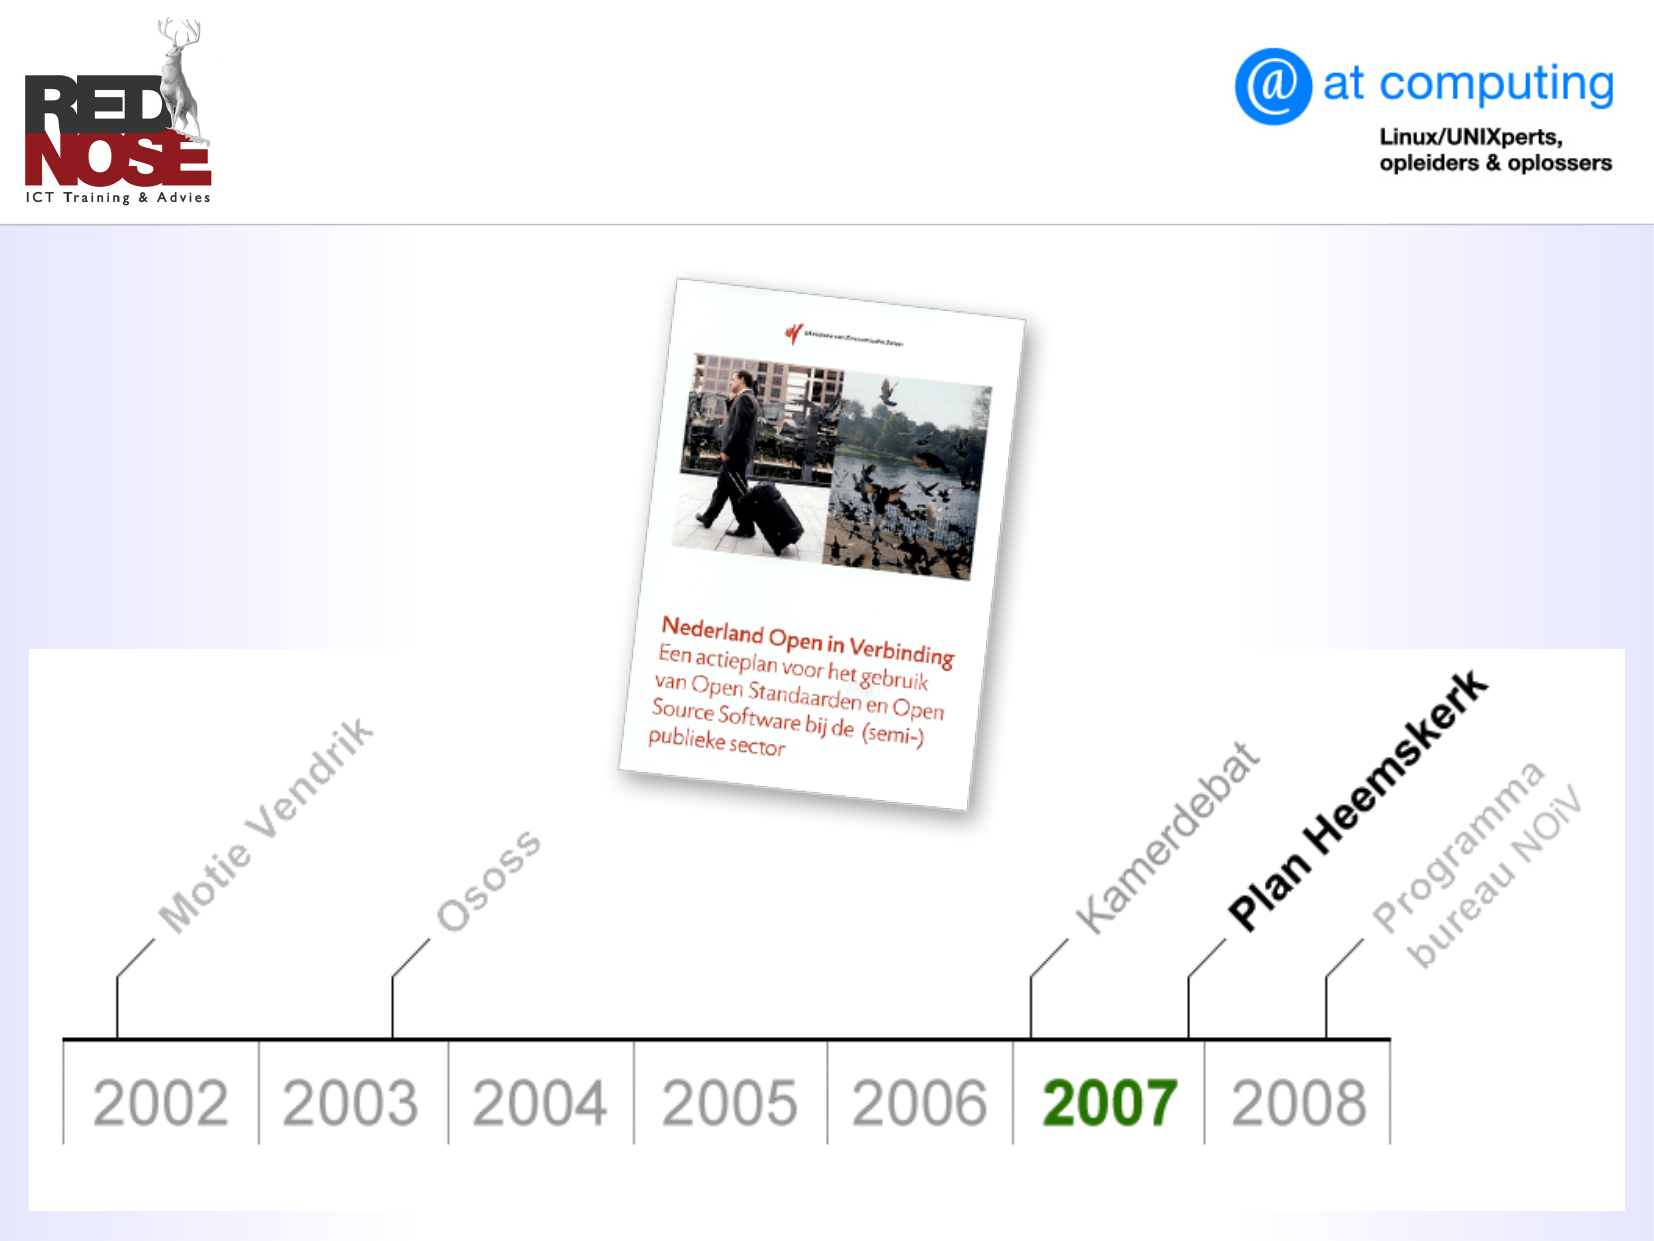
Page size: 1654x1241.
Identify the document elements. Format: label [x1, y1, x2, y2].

picture [17, 11, 219, 208]
picture [29, 245, 1625, 1211]
picture [1224, 41, 1642, 189]
